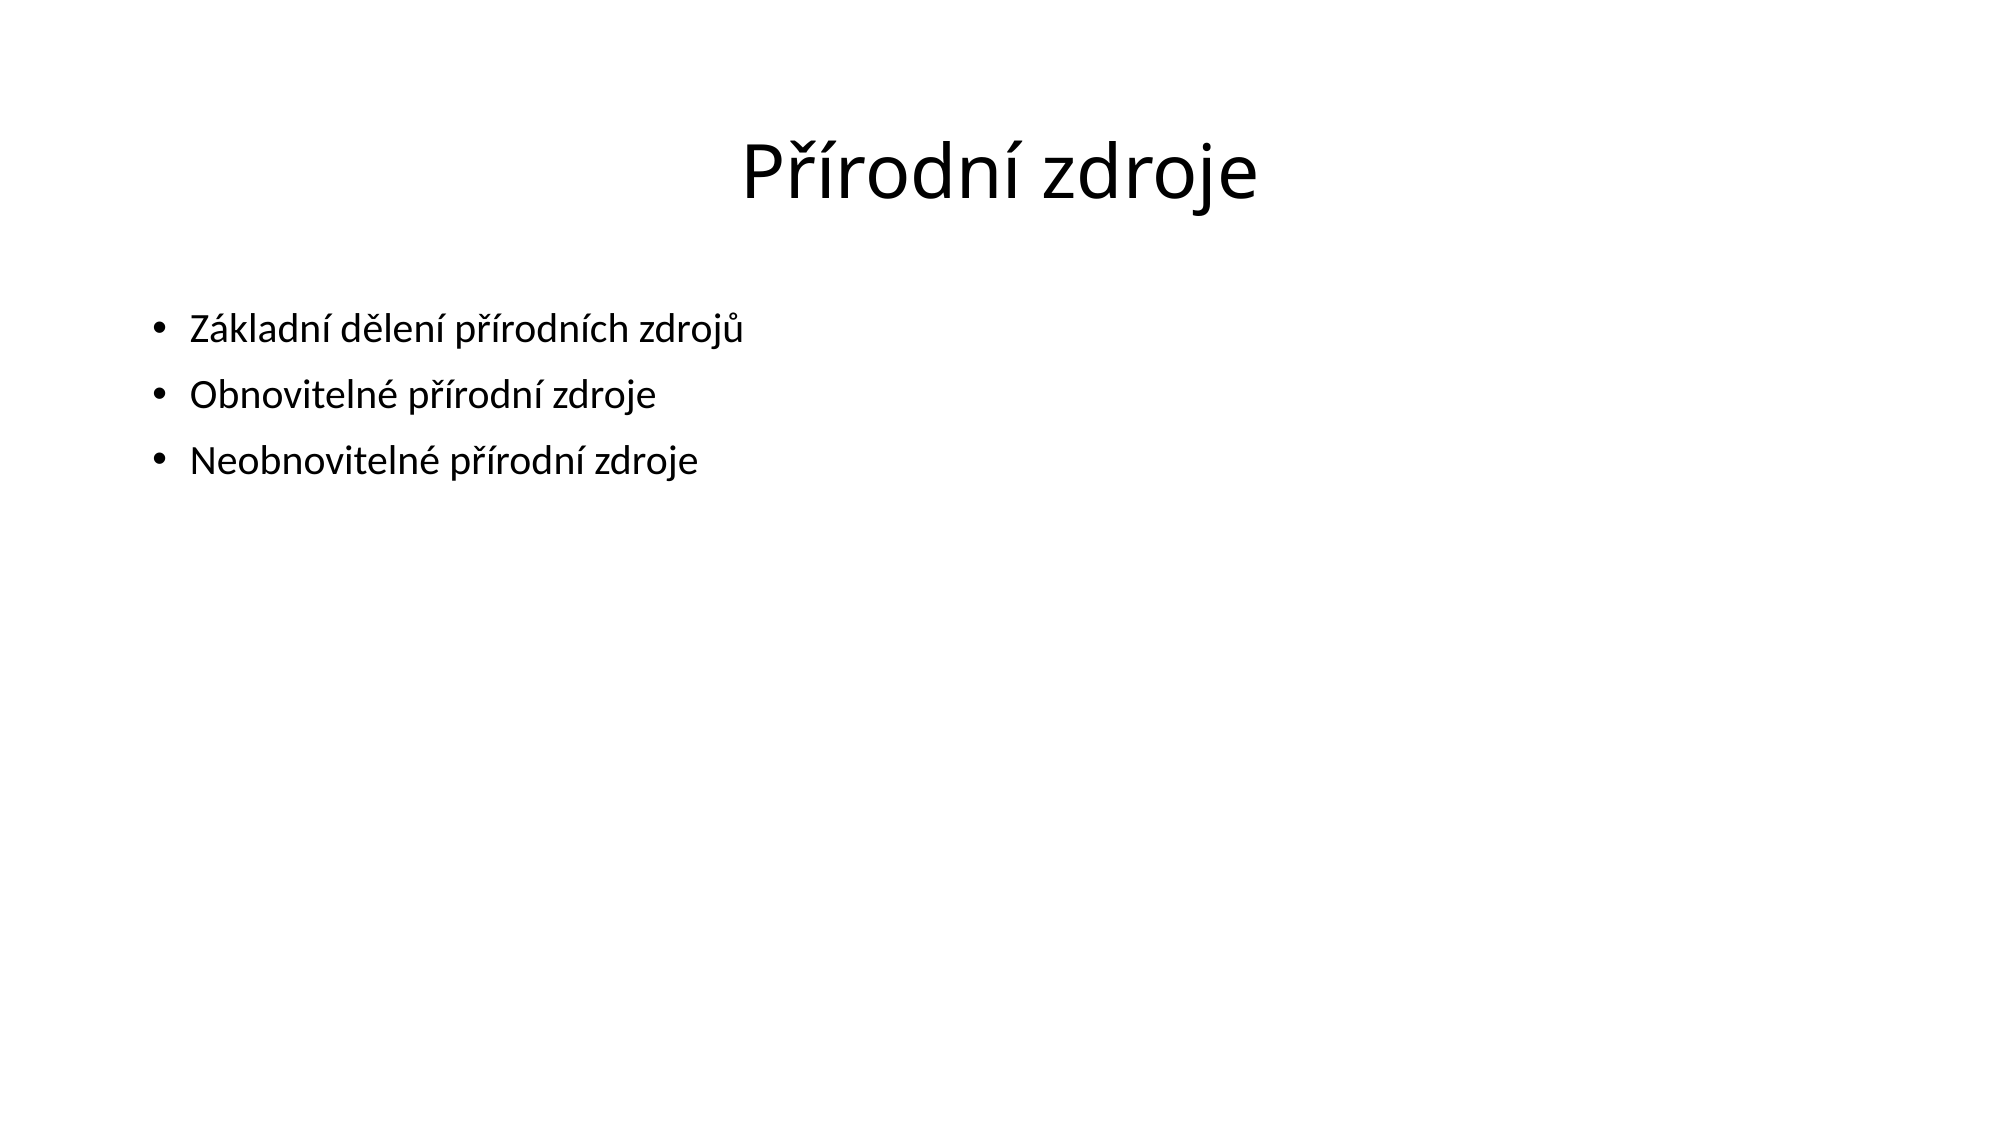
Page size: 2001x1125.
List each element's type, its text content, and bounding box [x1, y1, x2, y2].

list Základní dělení přírodních zdrojů Obnovitelné přírodní zdroje Neobnovitelné přírodní zdroje [137, 299, 1863, 1014]
title Přírodní zdroje [137, 59, 1863, 278]
